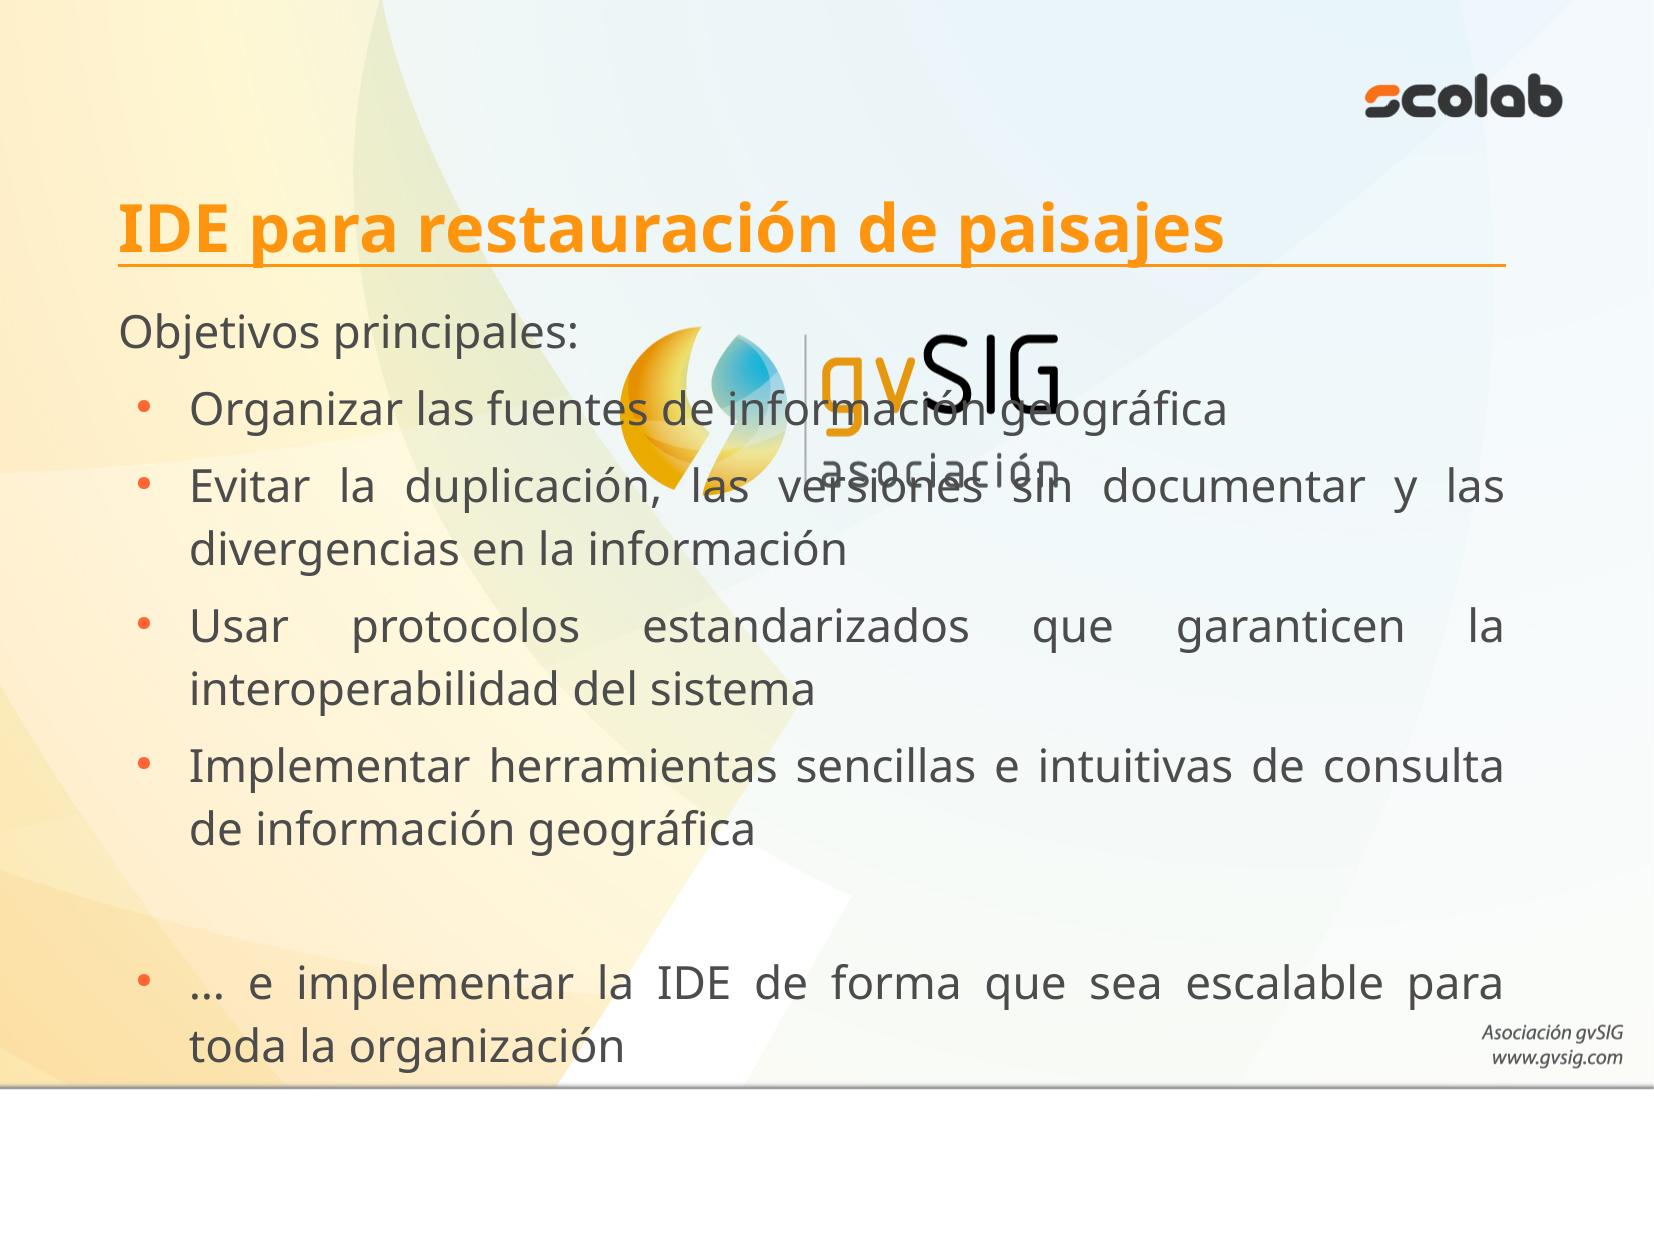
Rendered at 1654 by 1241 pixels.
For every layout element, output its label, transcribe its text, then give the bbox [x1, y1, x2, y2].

list Objetivos principales: Organizar las fuentes de información geográfica Evitar la duplicación, las versiones sin documentar y las divergencias en la información Usar protocolos estandarizados que garanticen la interoperabilidad del sistema Implementar herramientas sencillas e intuitivas de consulta de información geográfica … e implementar la IDE de forma que sea escalable para toda la organización [118, 299, 1506, 1123]
title IDE para restauración de paisajes [118, 177, 1607, 276]
picture [0, 0, 1654, 1241]
